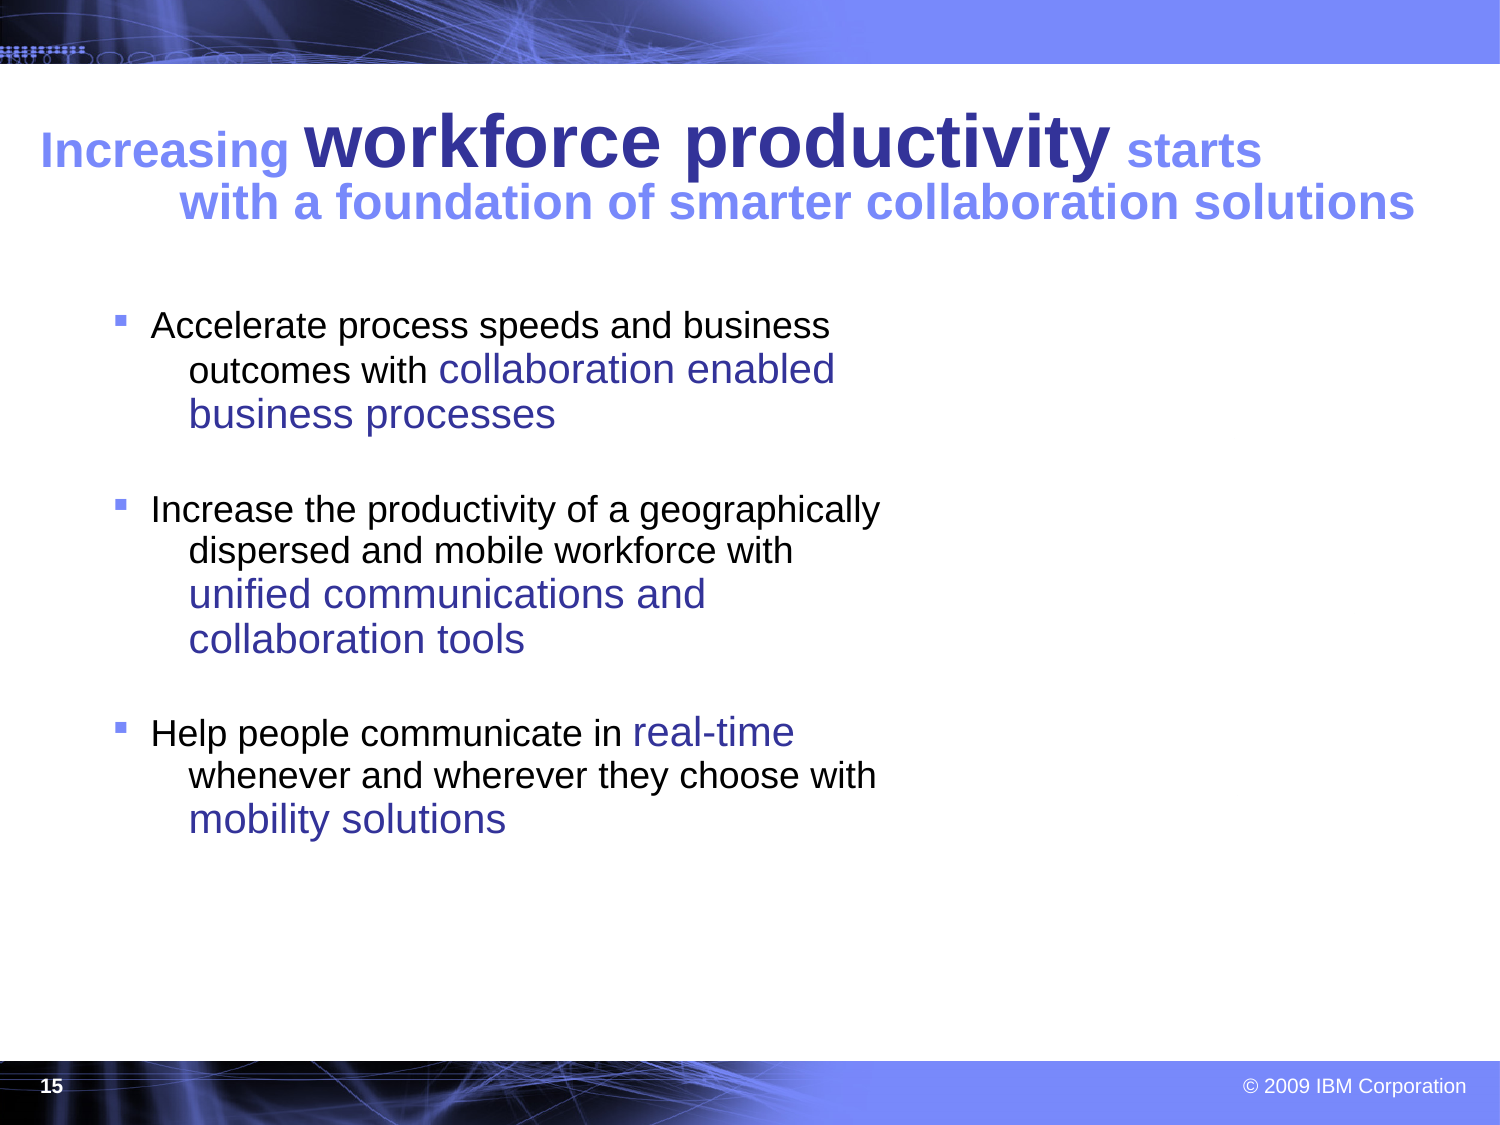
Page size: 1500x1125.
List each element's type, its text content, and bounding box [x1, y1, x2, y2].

picture [0, 1061, 1500, 1125]
picture [0, 0, 1500, 64]
title Increasing workforce productivity starts with a foundation of smarter collaboration solutions [25, 103, 1489, 243]
list Accelerate process speeds and business outcomes with collaboration enabled business processes Increase the productivity of a geographically dispersed and mobile workforce with unified communications and collaboration tools Help people communicate in real-time whenever and wherever they choose with mobility solutions [112, 305, 902, 1051]
